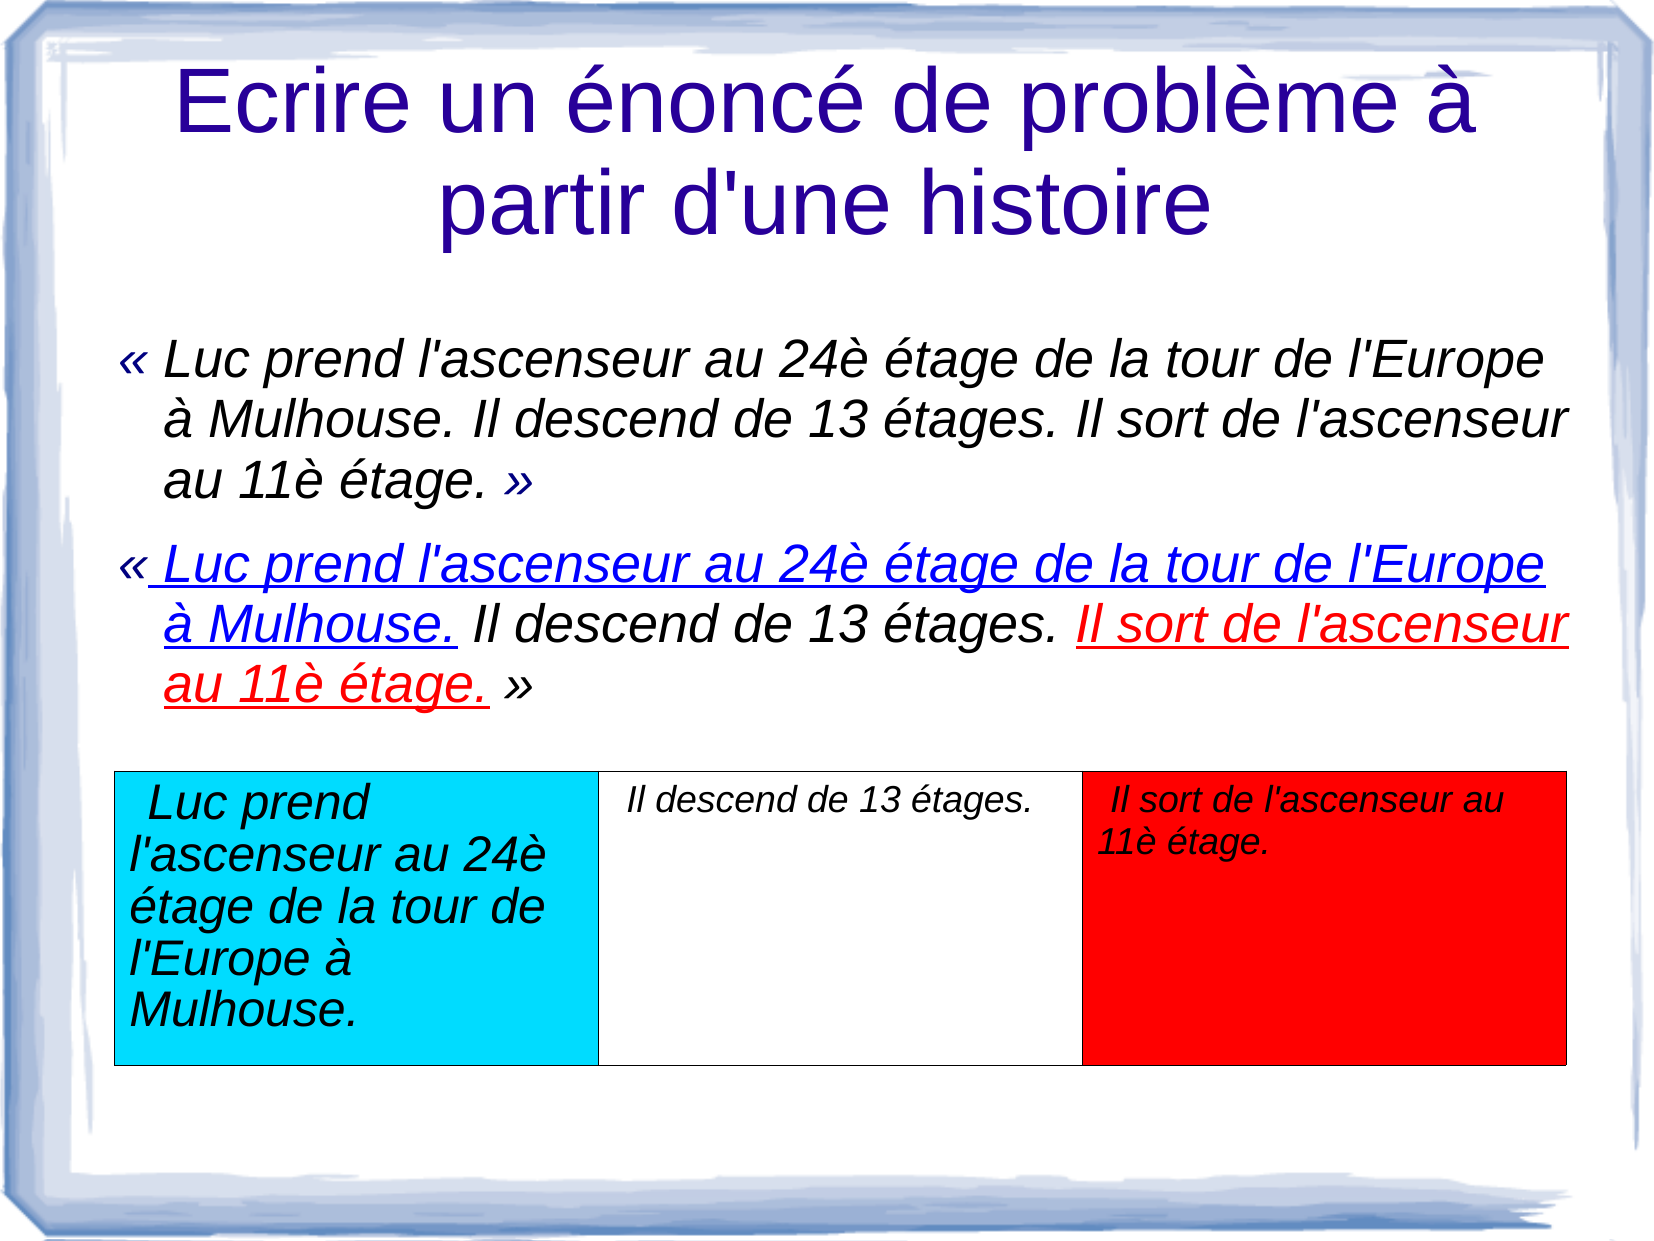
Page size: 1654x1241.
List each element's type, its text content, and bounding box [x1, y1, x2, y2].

table_header Il sort de l'ascenseur au 11è étage. [1083, 772, 1566, 1065]
list « Luc prend l'ascenseur au 24è étage de la tour de l'Europe à Mulhouse. Il descend de 13 étages. Il sort de l'ascenseur au 11è étage. » « Luc prend l'ascenseur au 24è étage de la tour de l'Europe à Mulhouse. Il descend de 13 étages. Il sort de l'ascenseur au 11è étage. » [118, 324, 1570, 716]
picture [0, 0, 1654, 1241]
table_header Il descend de 13 étages. [599, 772, 1082, 1065]
title Ecrire un énoncé de problème à partir d'une histoire [82, 49, 1570, 256]
table_header Luc prend l'ascenseur au 24è étage de la tour de l'Europe à Mulhouse. [115, 772, 598, 1065]
